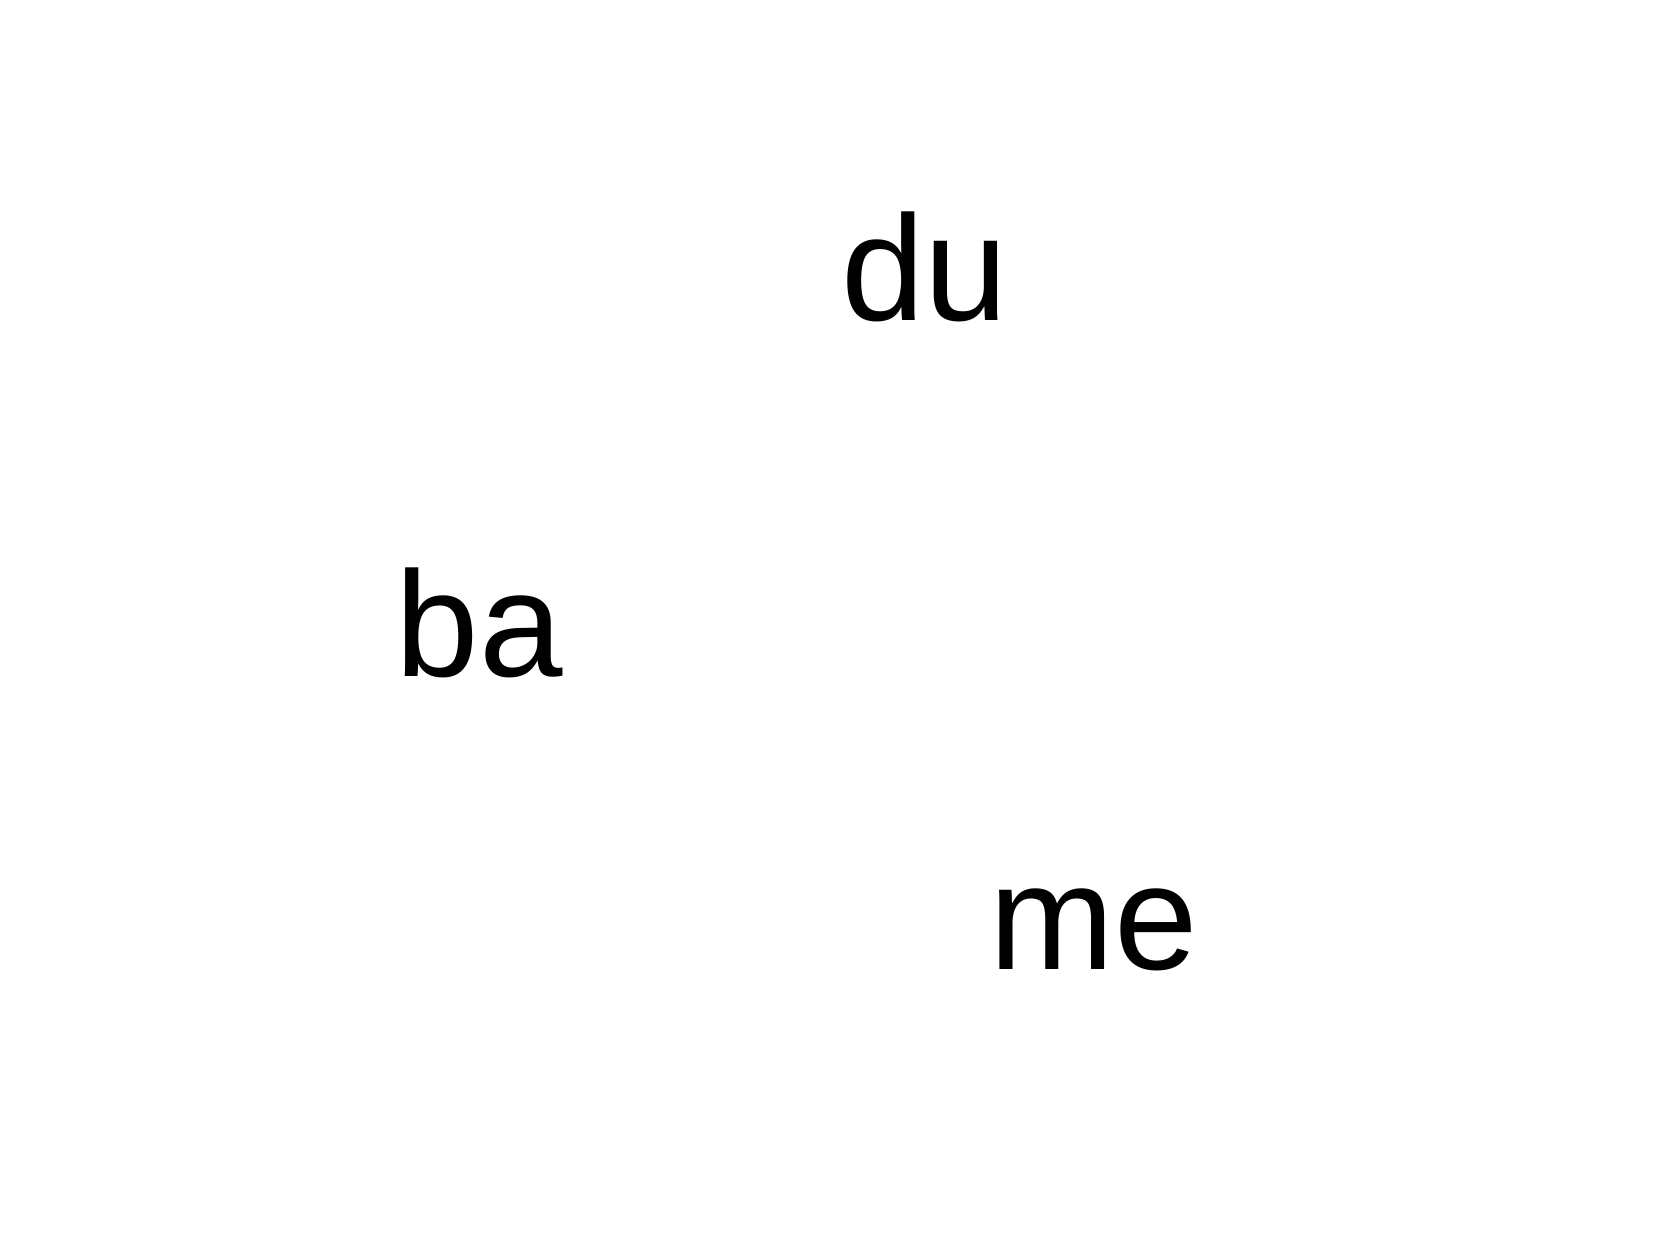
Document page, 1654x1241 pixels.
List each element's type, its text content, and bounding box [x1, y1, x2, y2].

text_box me [974, 826, 1300, 1010]
text_box du [826, 177, 1211, 360]
text_box ba [380, 533, 1279, 717]
